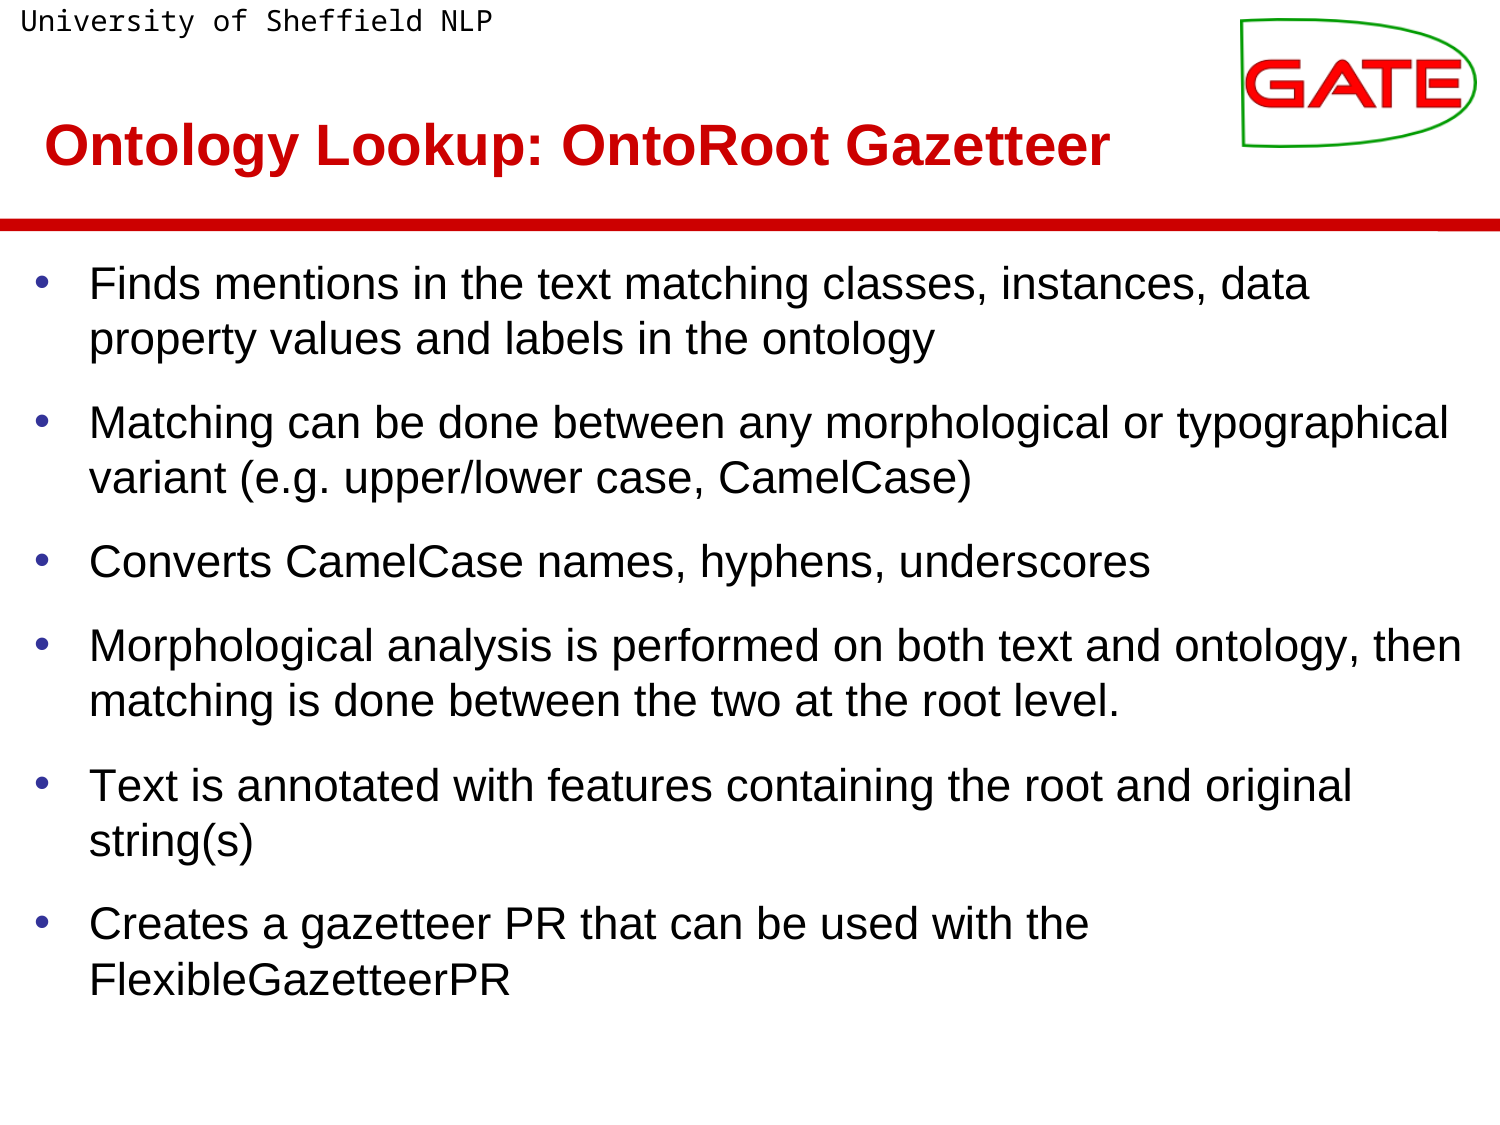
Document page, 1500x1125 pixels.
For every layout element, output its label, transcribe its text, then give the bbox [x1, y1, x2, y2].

list Finds mentions in the text matching classes, instances, data property values and labels in the ontology Matching can be done between any morphological or typographical variant (e.g. upper/lower case, CamelCase) Converts CamelCase names, hyphens, underscores Morphological analysis is performed on both text and ontology, then matching is done between the two at the root level. Text is annotated with features containing the root and original string(s)‏ Creates a gazetteer PR that can be used with the FlexibleGazetteerPR [19, 246, 1500, 1093]
title Ontology Lookup: OntoRoot Gazetteer [29, 48, 1220, 237]
picture [1240, 18, 1477, 148]
